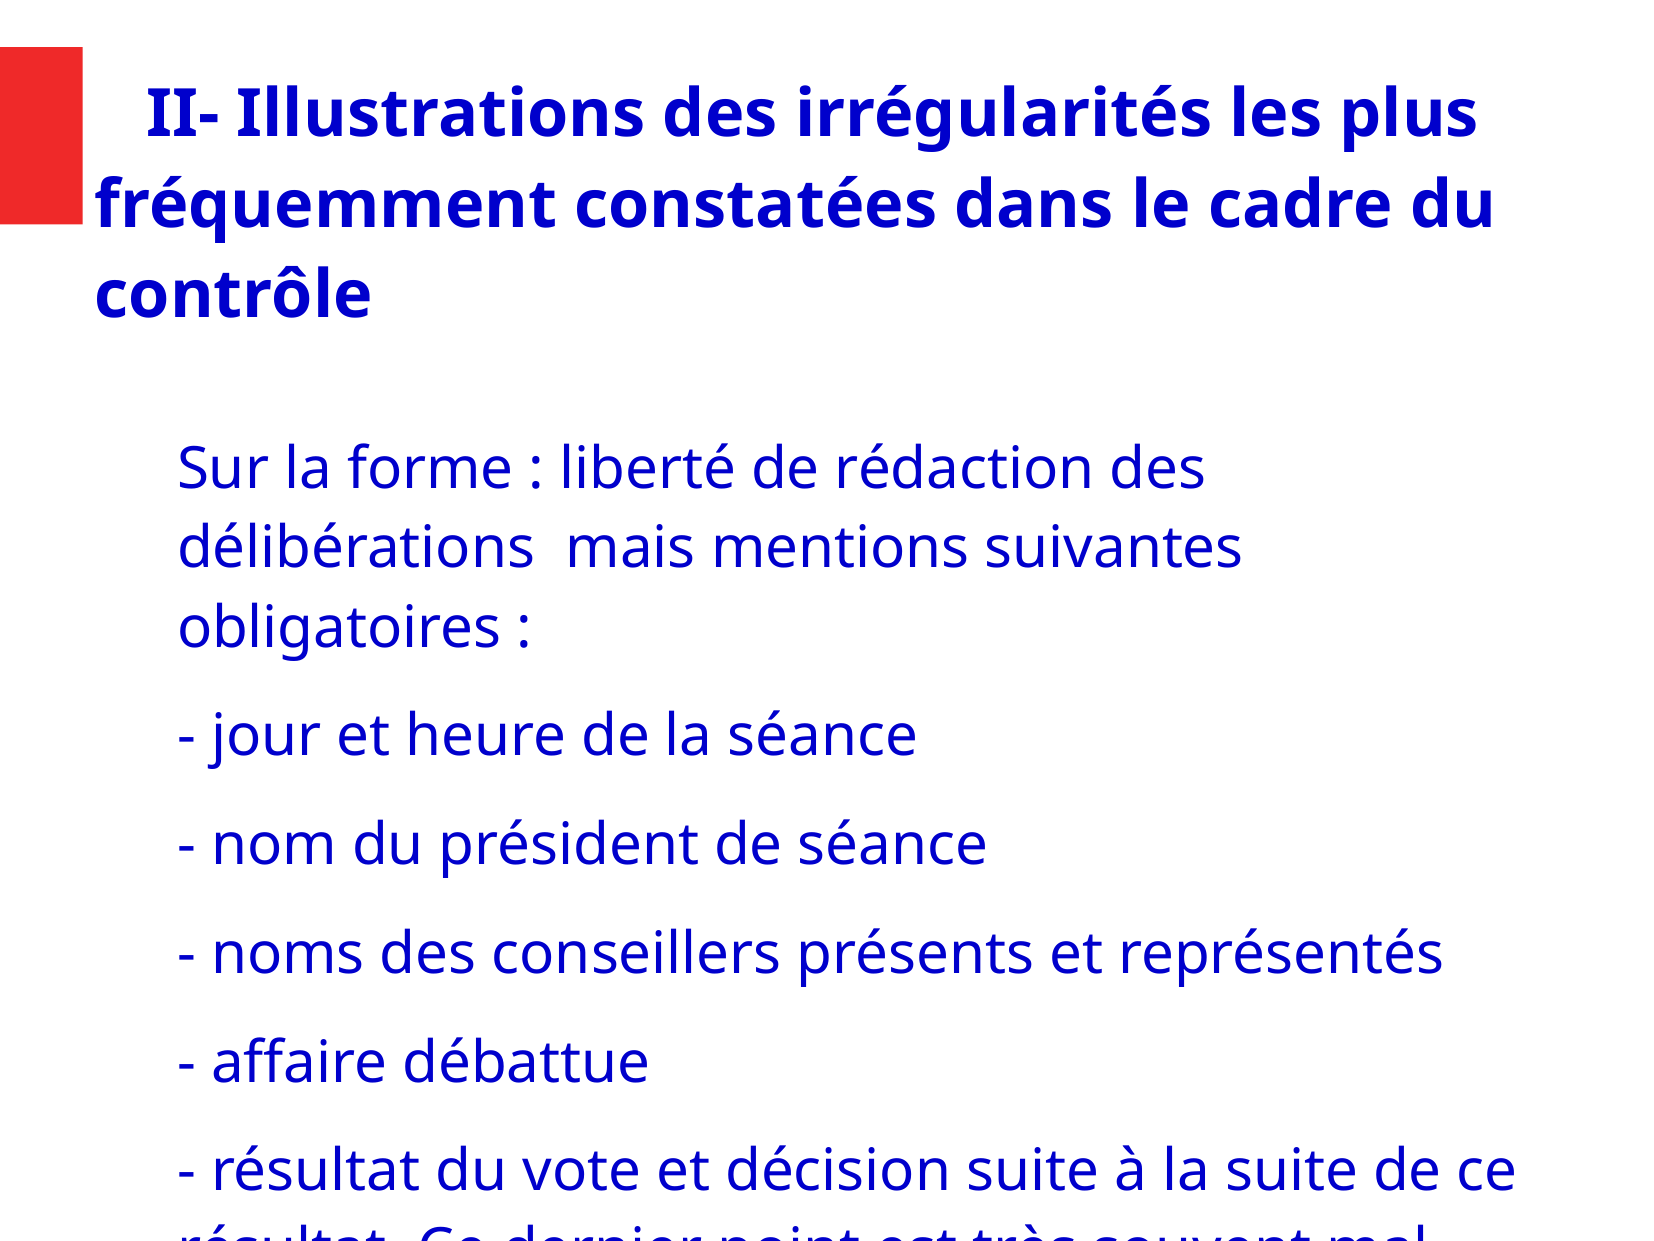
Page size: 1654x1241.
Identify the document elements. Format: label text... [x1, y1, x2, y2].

title II- Illustrations des irrégularités les plus fréquemment constatées dans le cadre du contrôle [94, 59, 1548, 343]
list Sur la forme : liberté de rédaction des délibérations mais mentions suivantes obligatoires : - jour et heure de la séance - nom du président de séance - noms des conseillers présents et représentés - affaire débattue - résultat du vote et décision suite à la suite de ce résultat. Ce dernier point est très souvent mal rédigé [106, 426, 1524, 1146]
